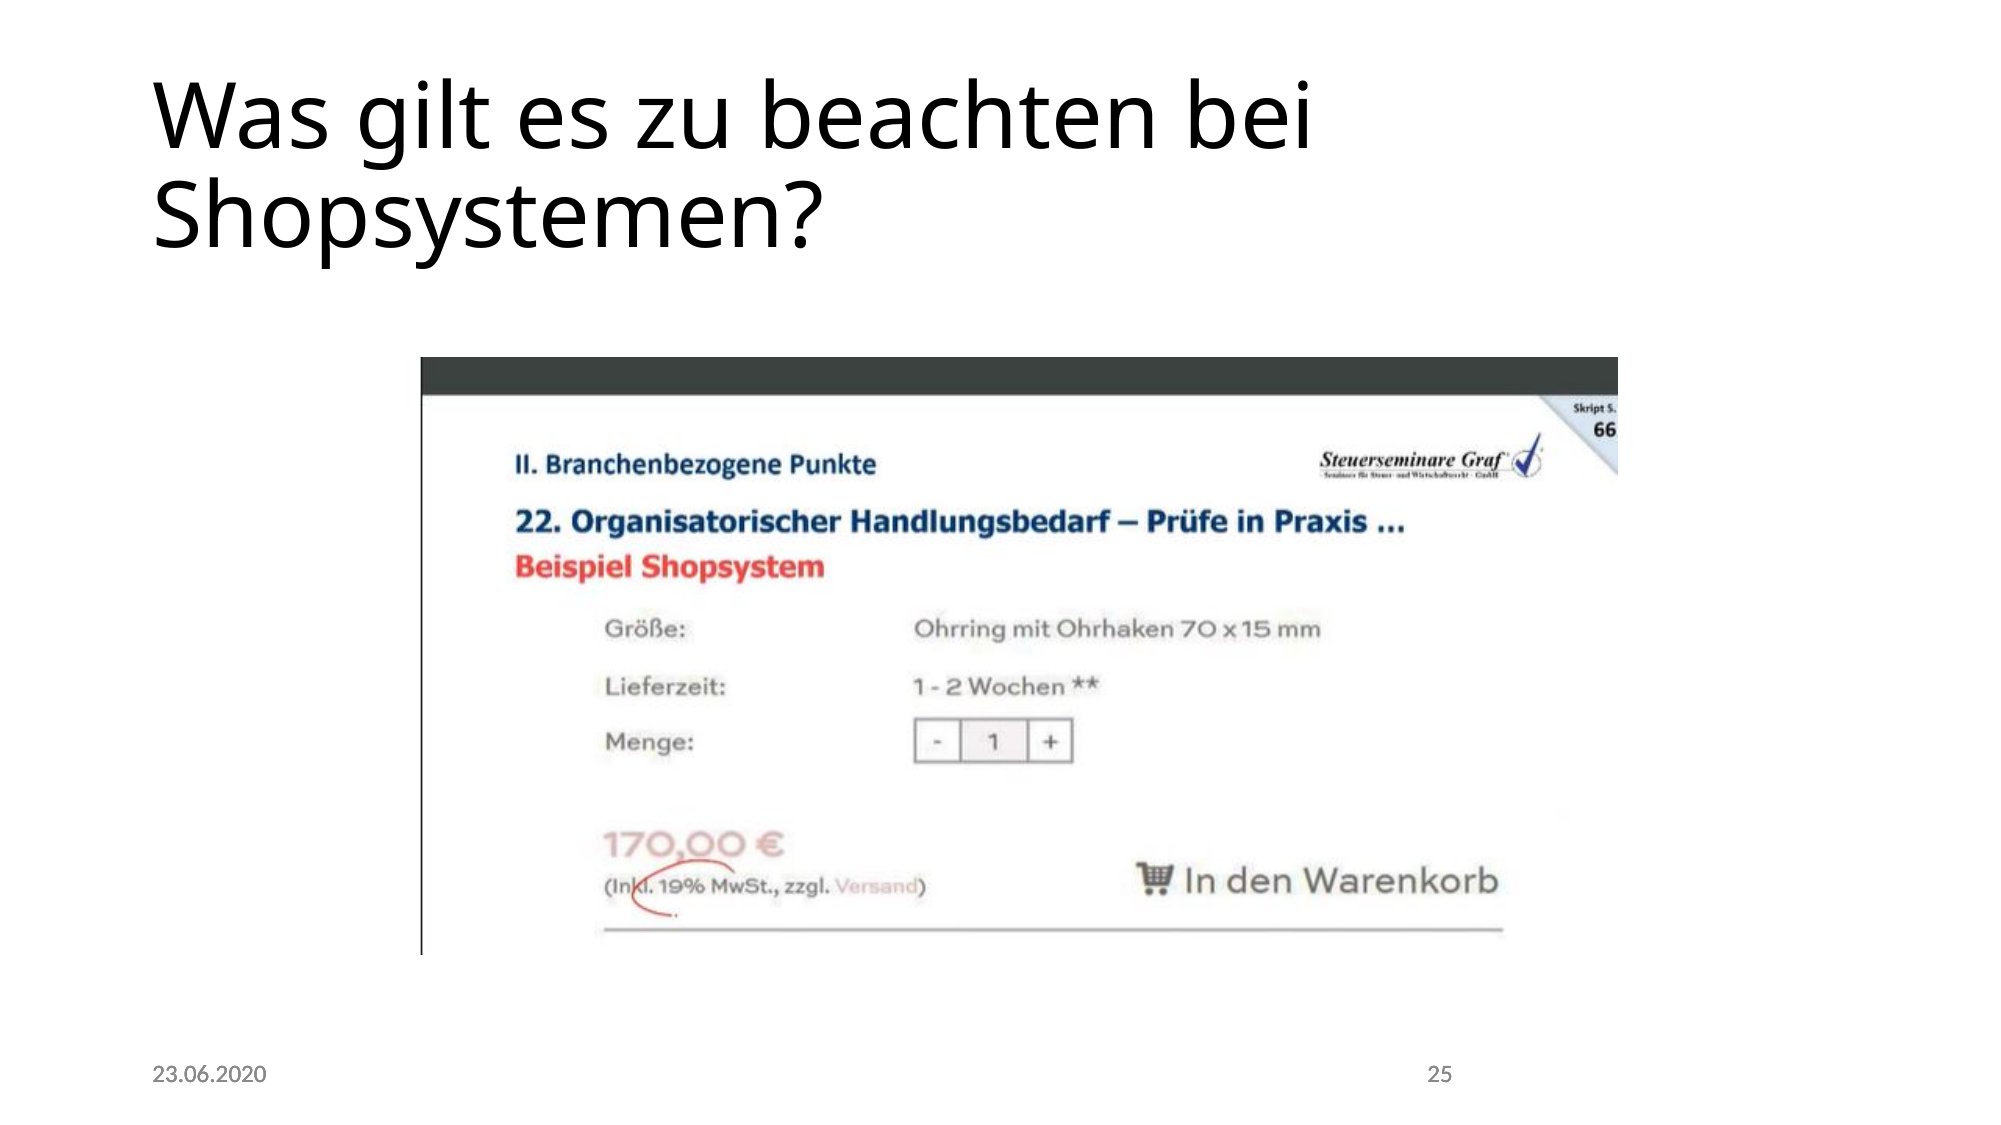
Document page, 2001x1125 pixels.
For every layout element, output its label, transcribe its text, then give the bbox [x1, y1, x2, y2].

picture [382, 357, 1618, 955]
text_box [1412, 1042, 1863, 1103]
title Was gilt es zu beachten bei Shopsystemen? [137, 59, 1863, 278]
text_box 23.06.2020 [137, 1042, 588, 1103]
